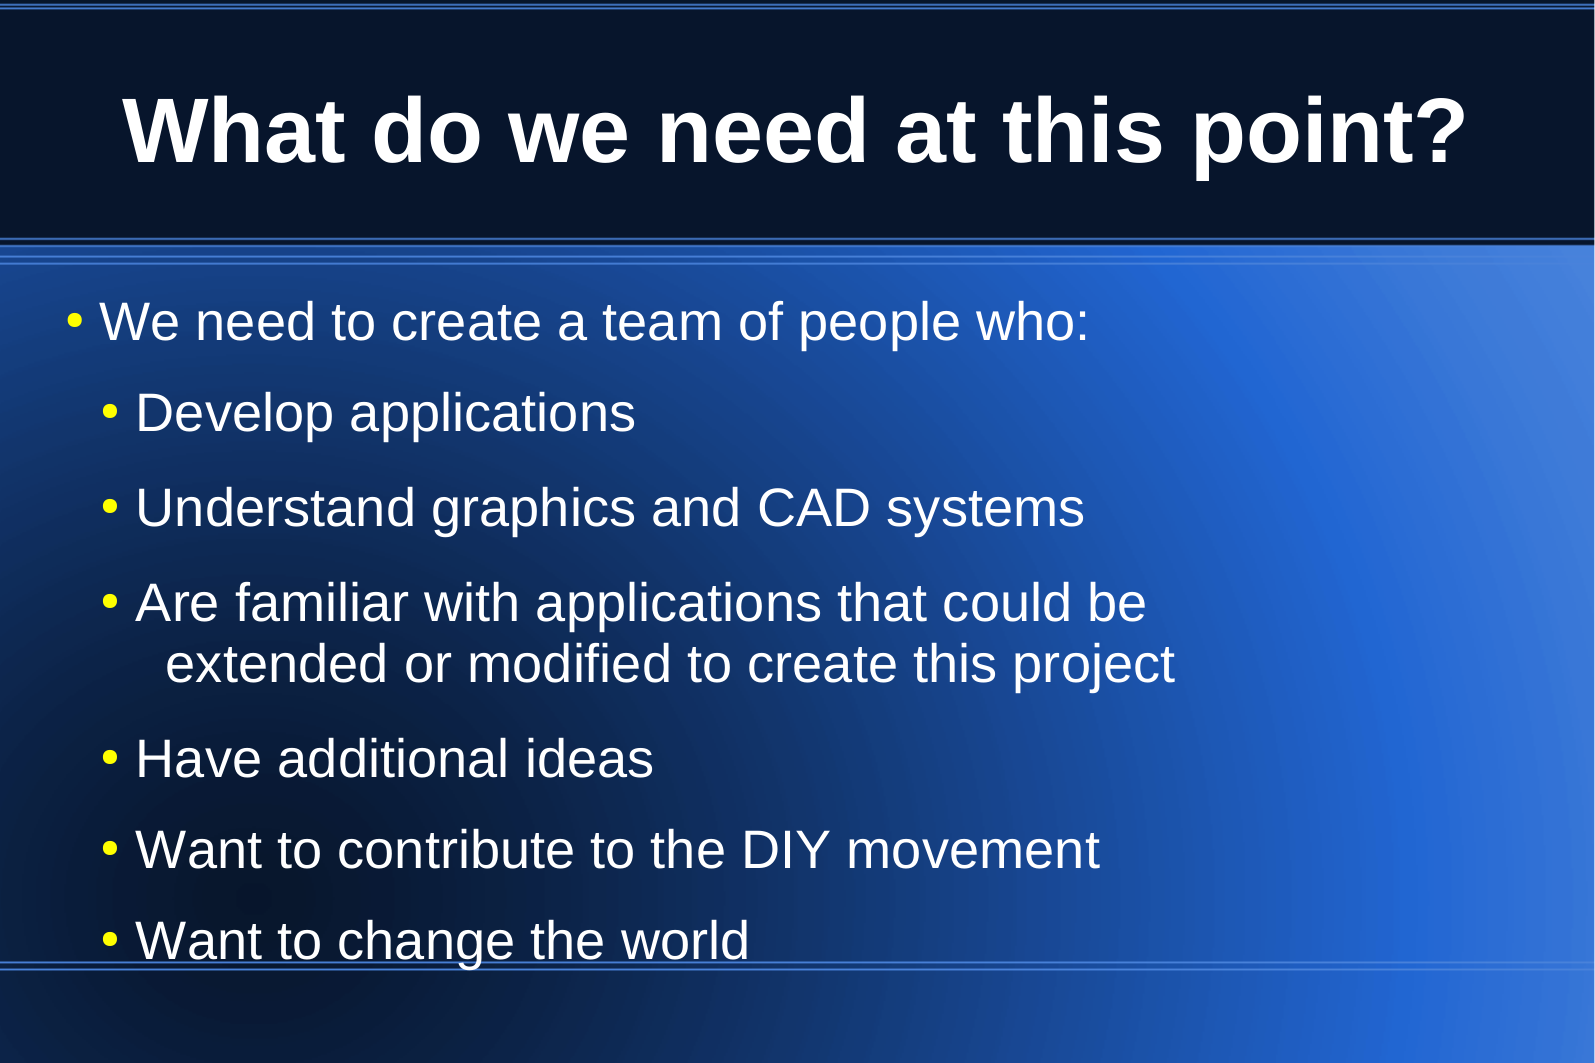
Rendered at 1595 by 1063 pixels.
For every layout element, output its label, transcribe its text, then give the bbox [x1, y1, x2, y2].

picture [0, 0, 1595, 1063]
title What do we need at this point? [79, 42, 1515, 220]
subtitle We need to create a team of people who: Develop applications Understand graphics and CAD systems Are familiar with applications that could be extended or modified to create this project Have additional ideas Want to contribute to the DIY movement Want to change the world [65, 276, 1501, 956]
